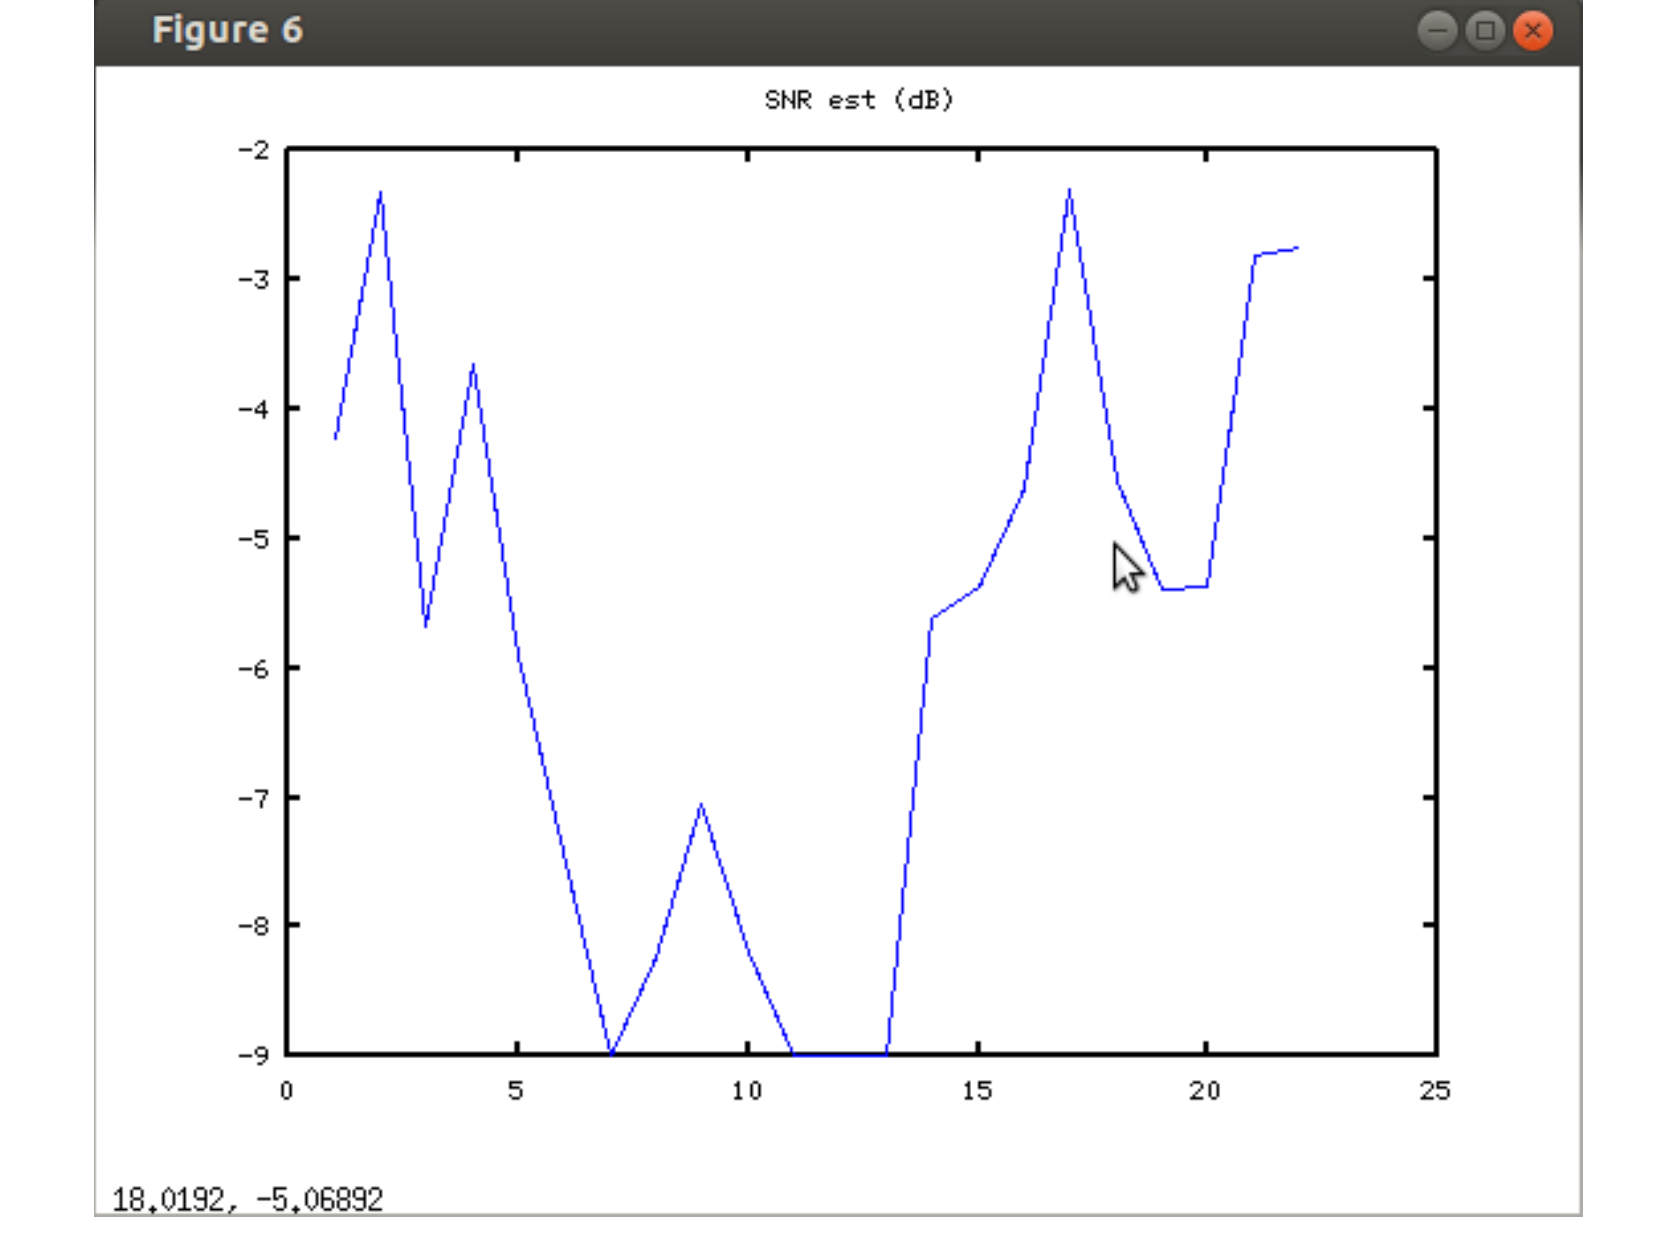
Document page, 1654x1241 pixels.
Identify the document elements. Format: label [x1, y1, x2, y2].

picture [94, 0, 1583, 1217]
